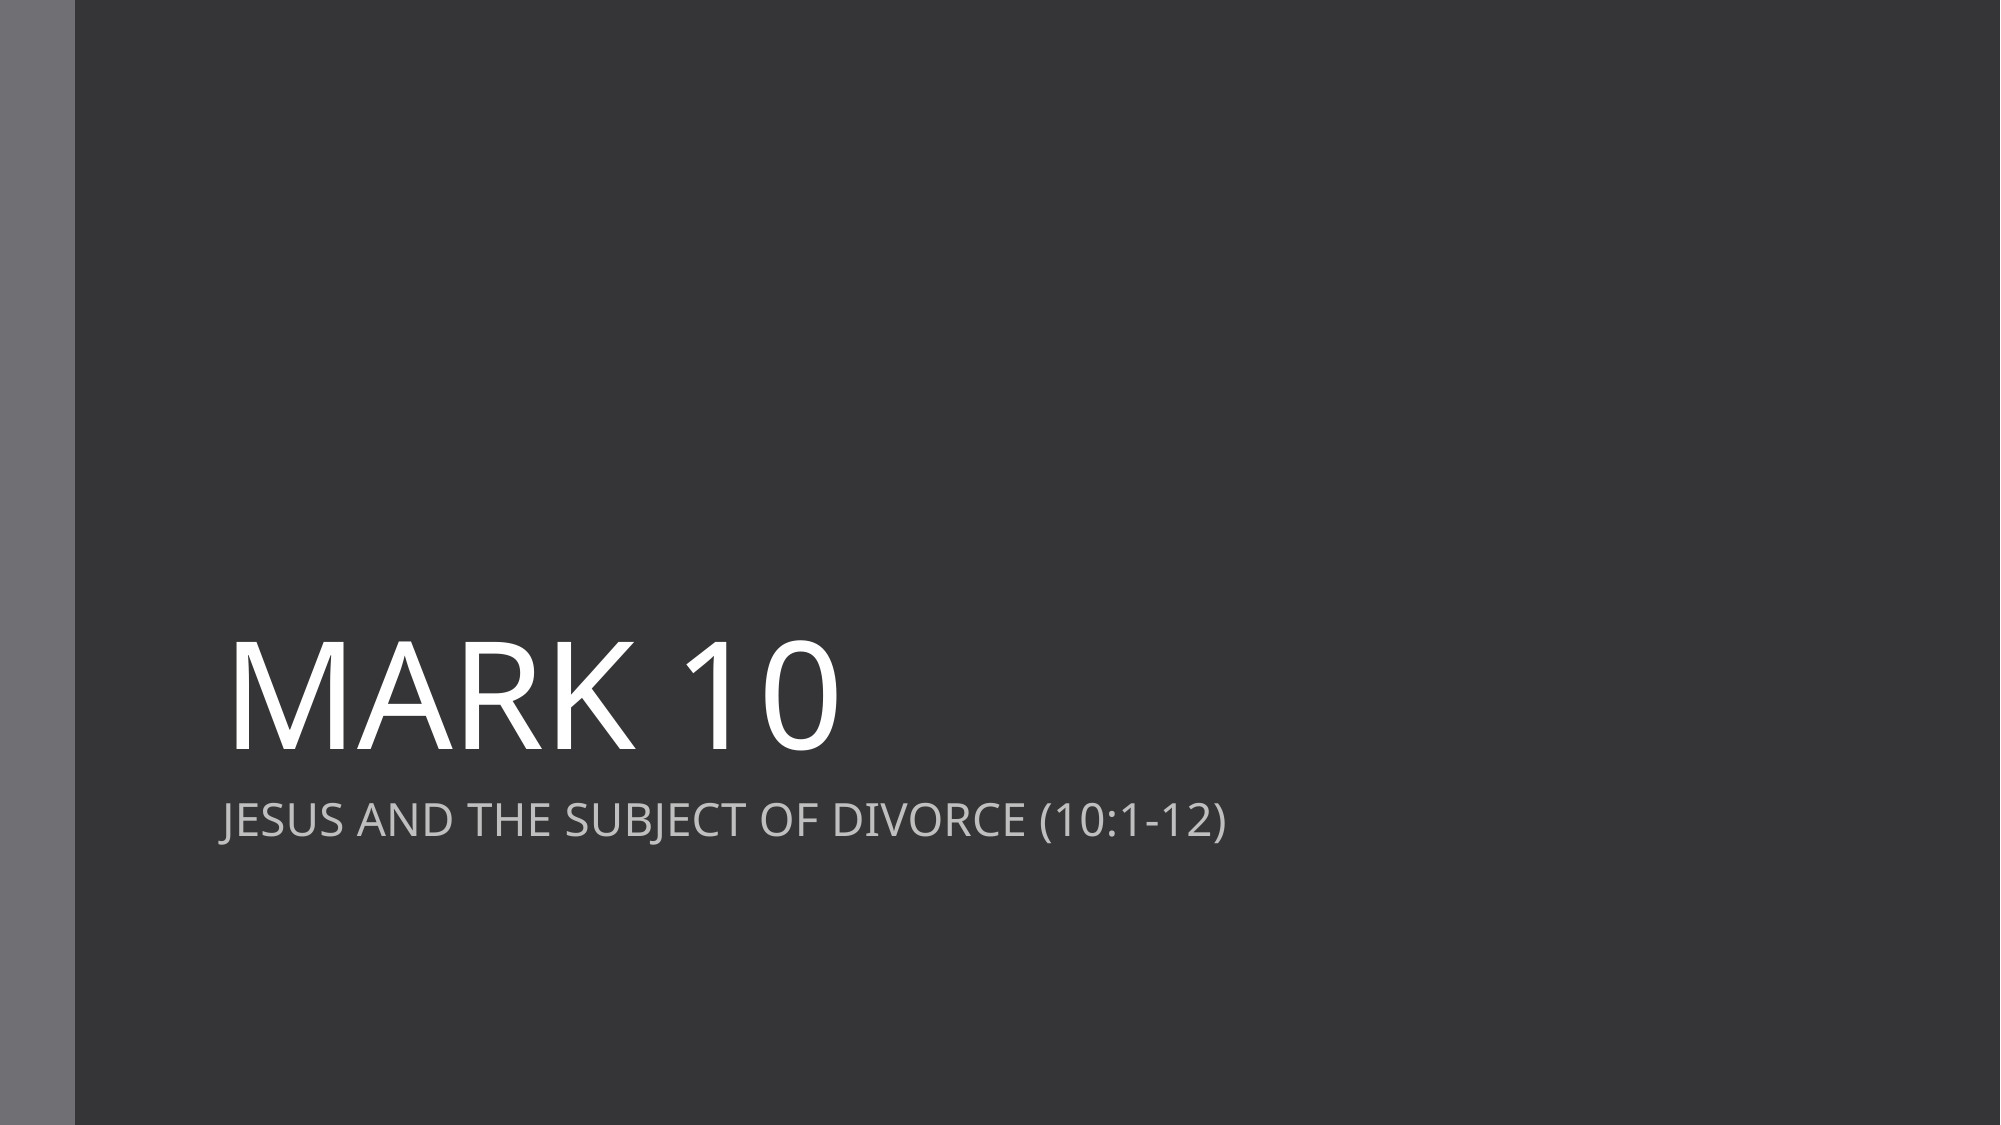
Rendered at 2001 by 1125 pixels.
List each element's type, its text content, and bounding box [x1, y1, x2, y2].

title MARK 10 [206, 124, 1752, 787]
subtitle JESUS AND THE SUBJECT OF DIVORCE (10:1-12) [206, 787, 1752, 1066]
